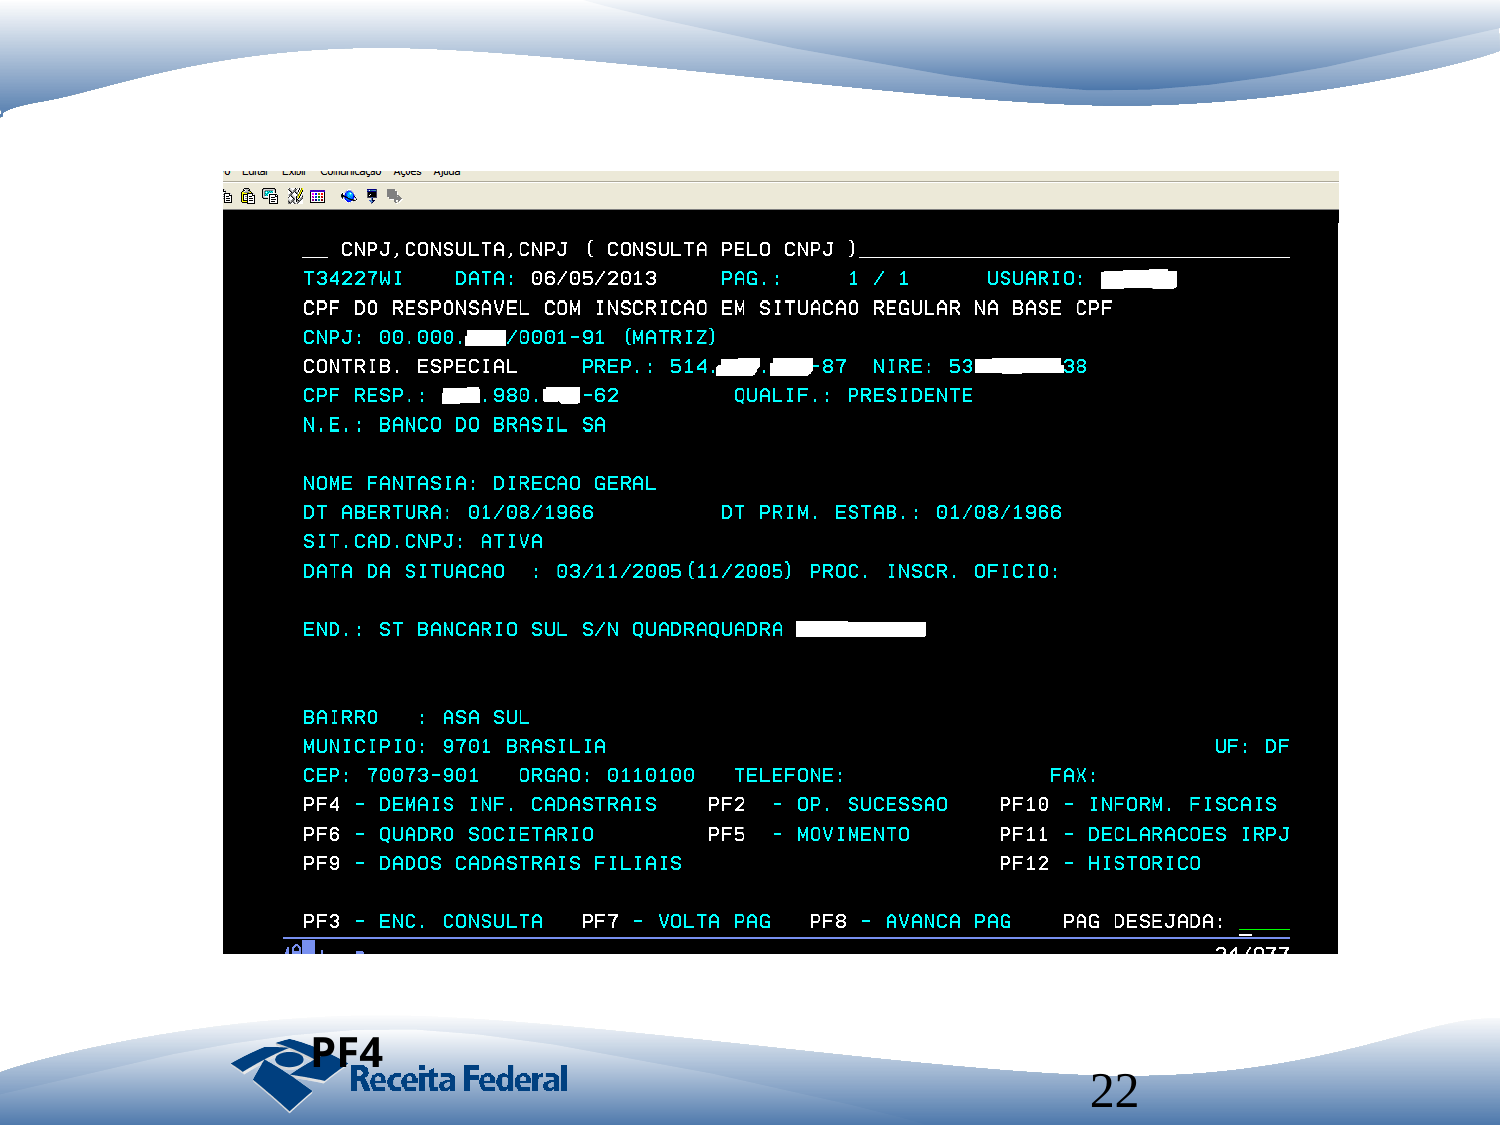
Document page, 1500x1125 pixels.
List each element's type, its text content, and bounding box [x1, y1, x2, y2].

picture [229, 1037, 575, 1117]
picture [223, 171, 1339, 954]
text_box PF4 [245, 1017, 449, 1084]
